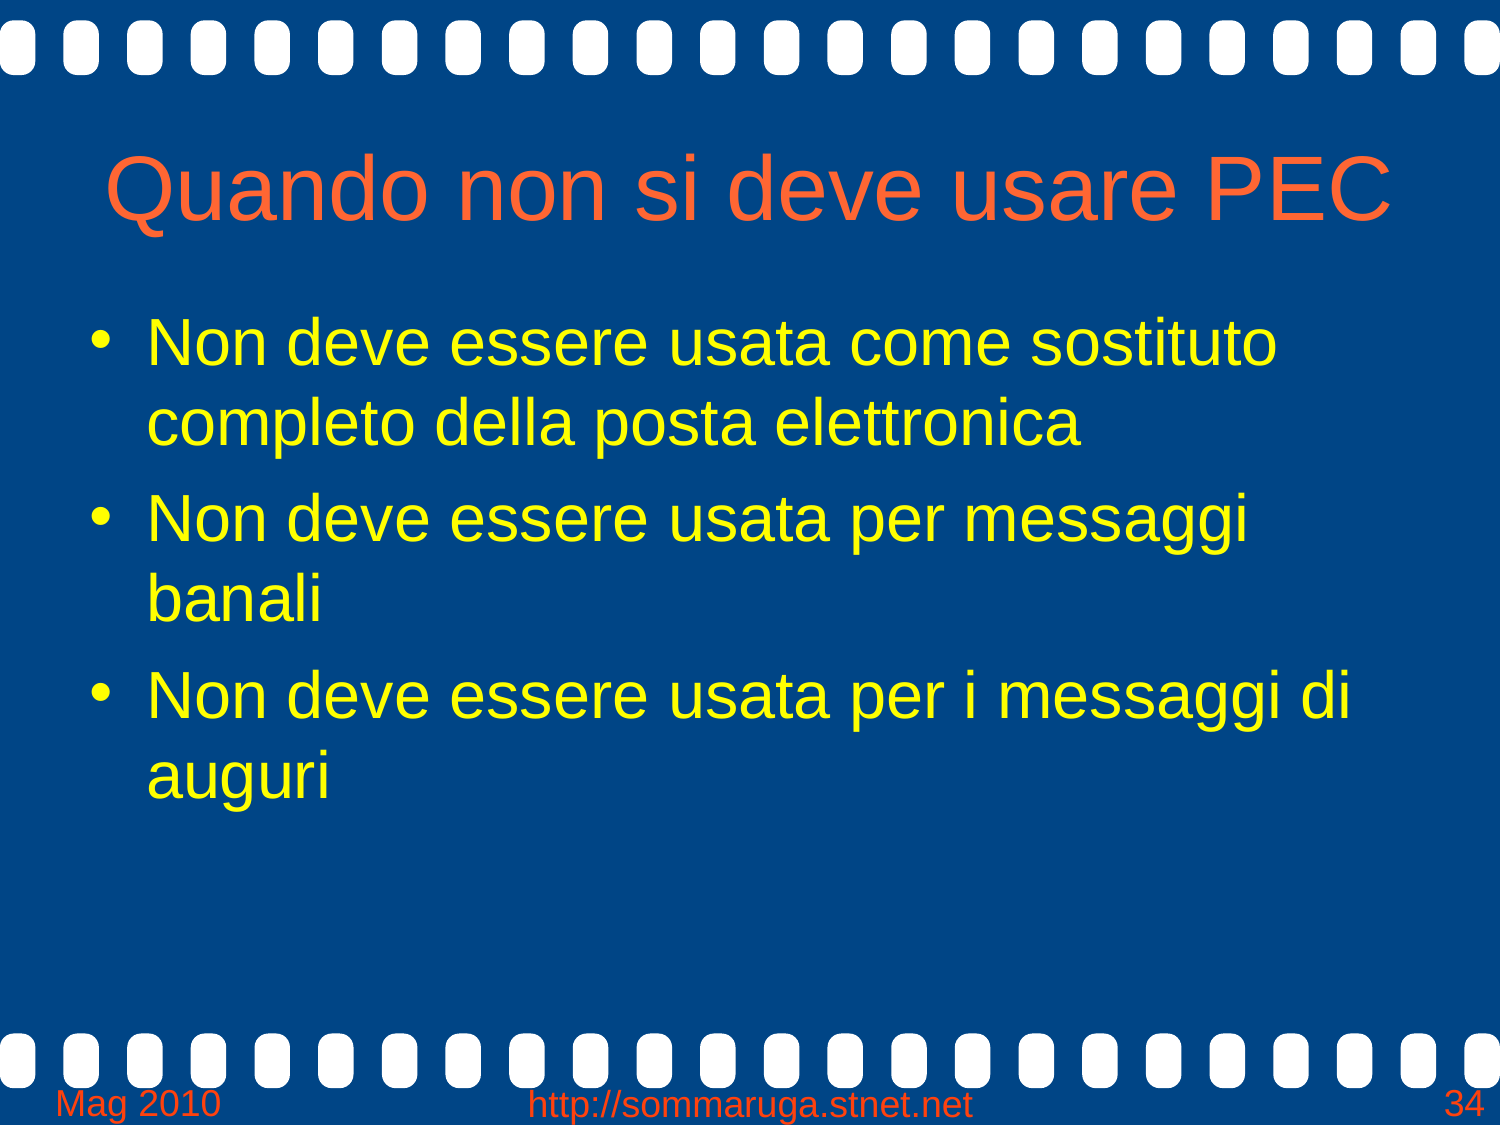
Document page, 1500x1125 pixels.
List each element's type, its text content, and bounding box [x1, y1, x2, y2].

title Quando non si deve usare PEC [75, 58, 1426, 290]
list Non deve essere usata come sostituto completo della posta elettronica Non deve essere usata per messaggi banali Non deve essere usata per i messaggi di auguri [75, 290, 1426, 1021]
